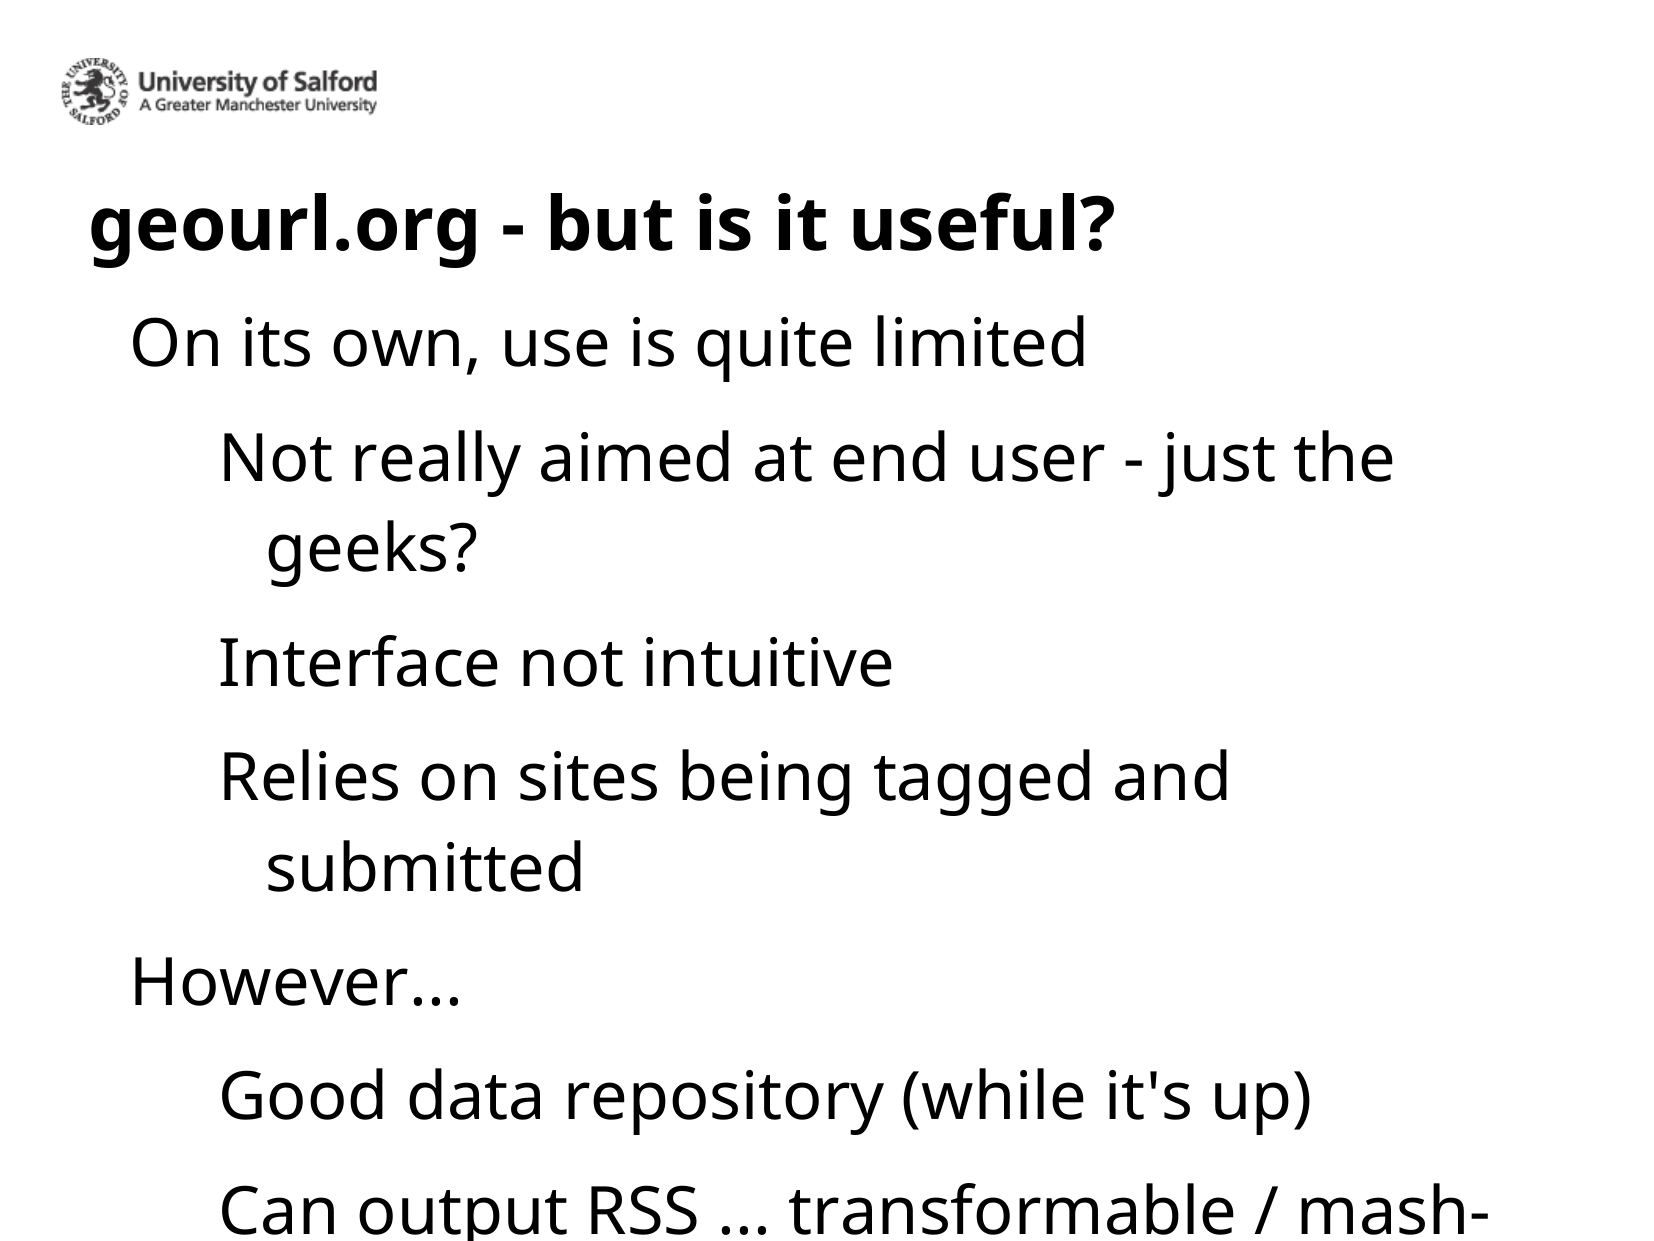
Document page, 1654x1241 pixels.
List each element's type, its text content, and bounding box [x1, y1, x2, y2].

title geourl.org - but is it useful? [88, 178, 1565, 269]
list On its own, use is quite limited Not really aimed at end user - just the geeks? Interface not intuitive Relies on sites being tagged and submitted However... Good data repository (while it's up) Can output RSS ... transformable / mash-up-able Some sites added the META, which can be exposed to user [88, 295, 1565, 1170]
picture [59, 58, 380, 125]
